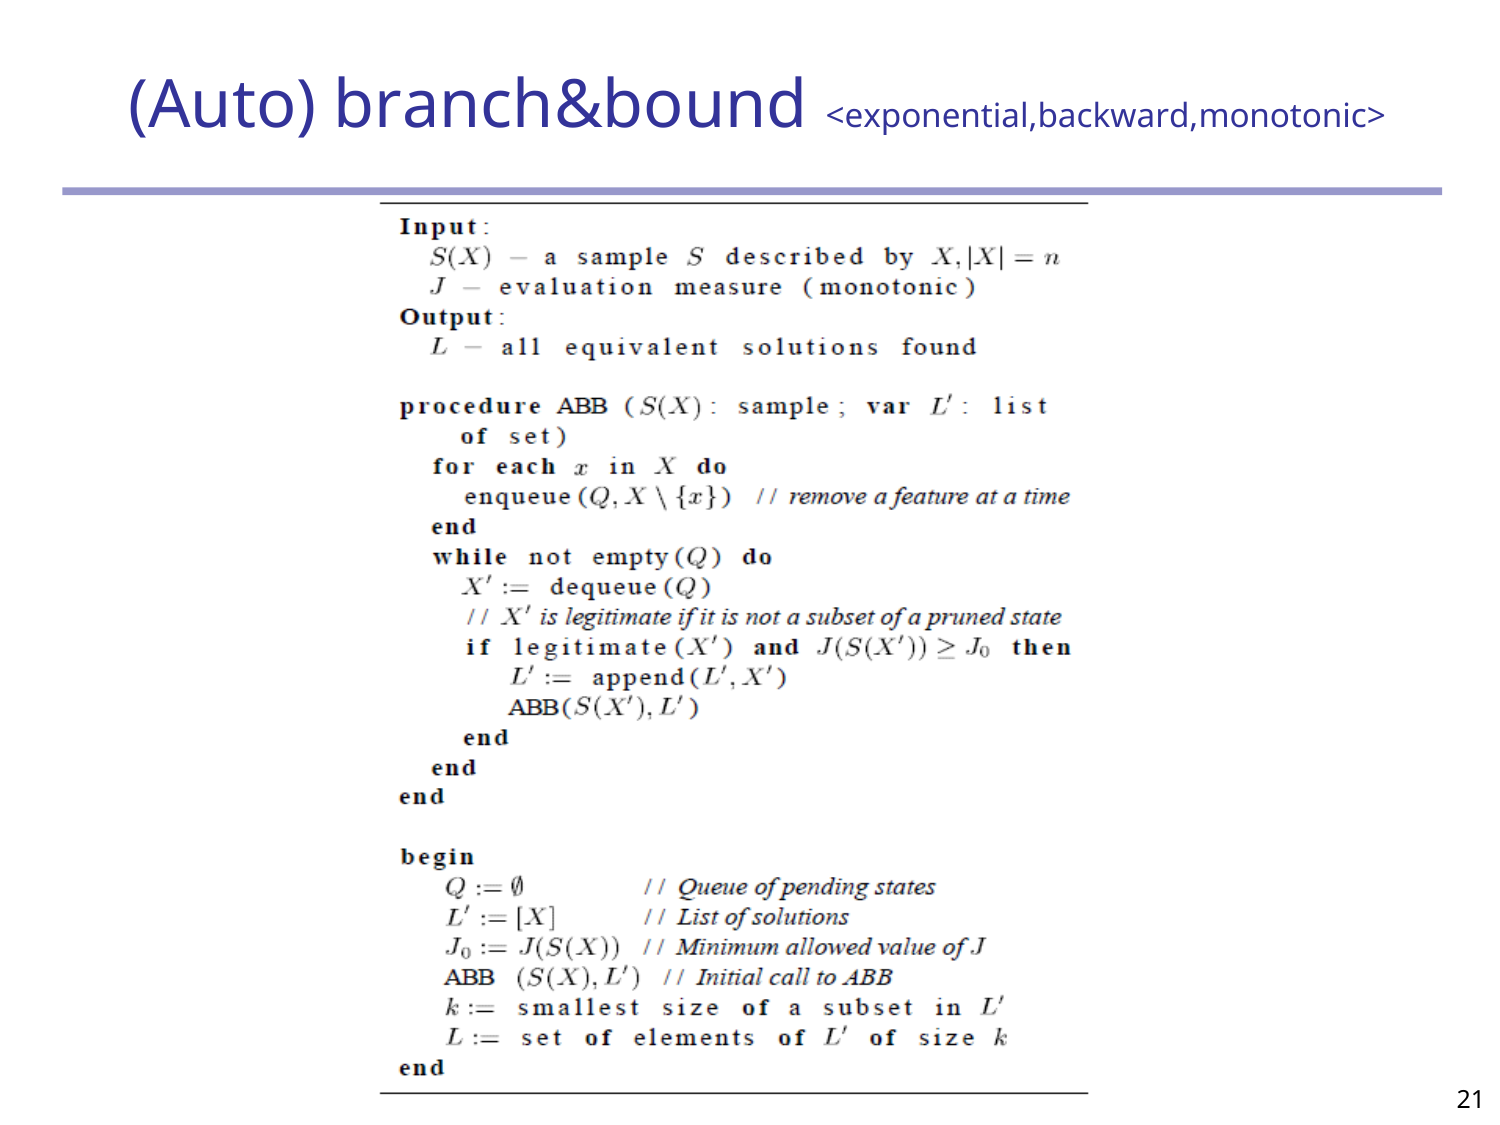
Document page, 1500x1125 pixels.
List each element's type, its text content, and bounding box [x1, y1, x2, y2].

picture [374, 197, 1101, 1111]
list [62, 148, 1426, 999]
title (Auto) branch&bound <exponential,backward,monotonic> [60, 32, 1456, 170]
text_box <number> [1187, 1050, 1500, 1125]
